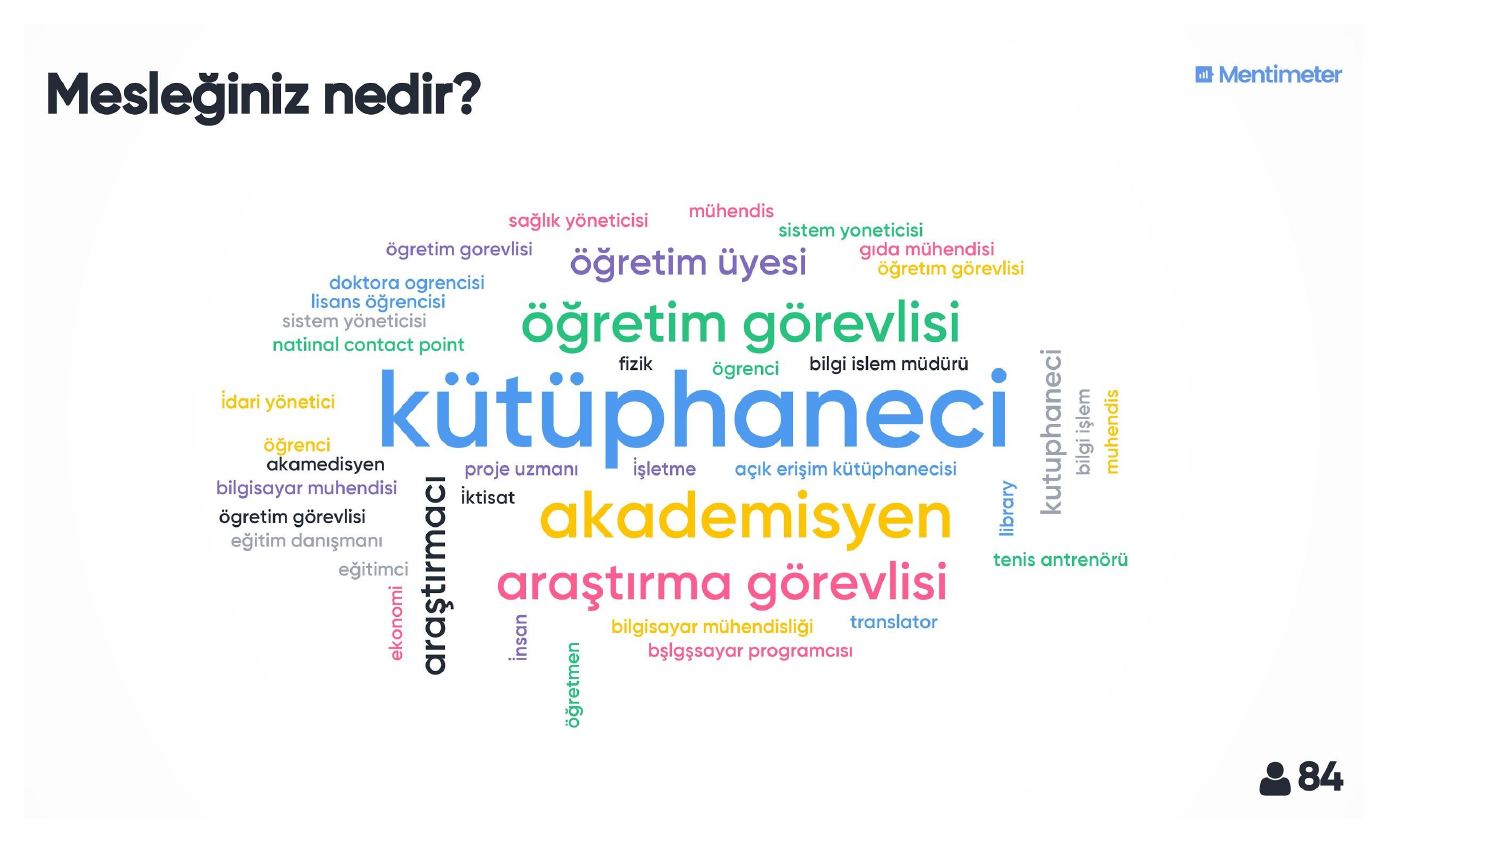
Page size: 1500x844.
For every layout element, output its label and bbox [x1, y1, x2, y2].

picture [24, 24, 1362, 819]
